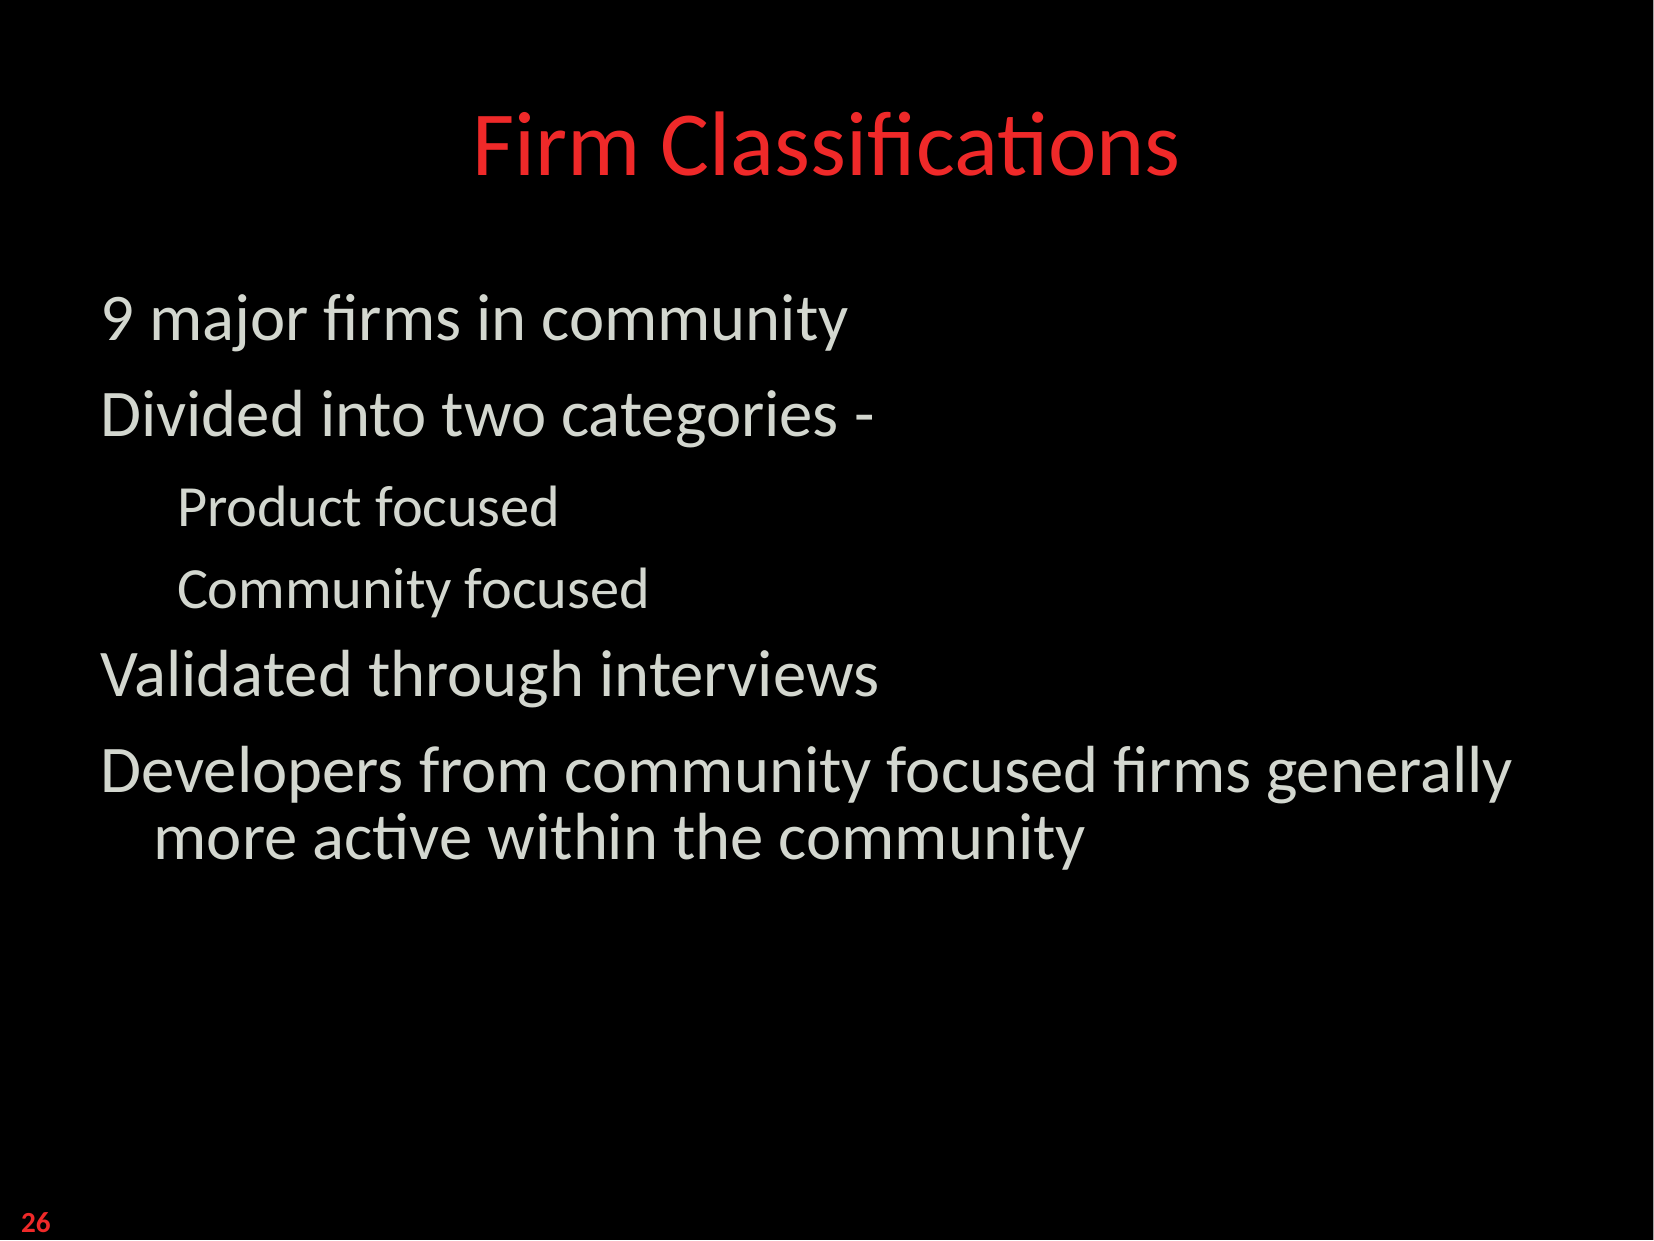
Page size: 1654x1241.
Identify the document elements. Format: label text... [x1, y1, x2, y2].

list 9 major firms in community Divided into two categories - Product focused Community focused Validated through interviews Developers from community focused firms generally more active within the community [82, 290, 1571, 1094]
title Firm Classifications [82, 56, 1571, 250]
